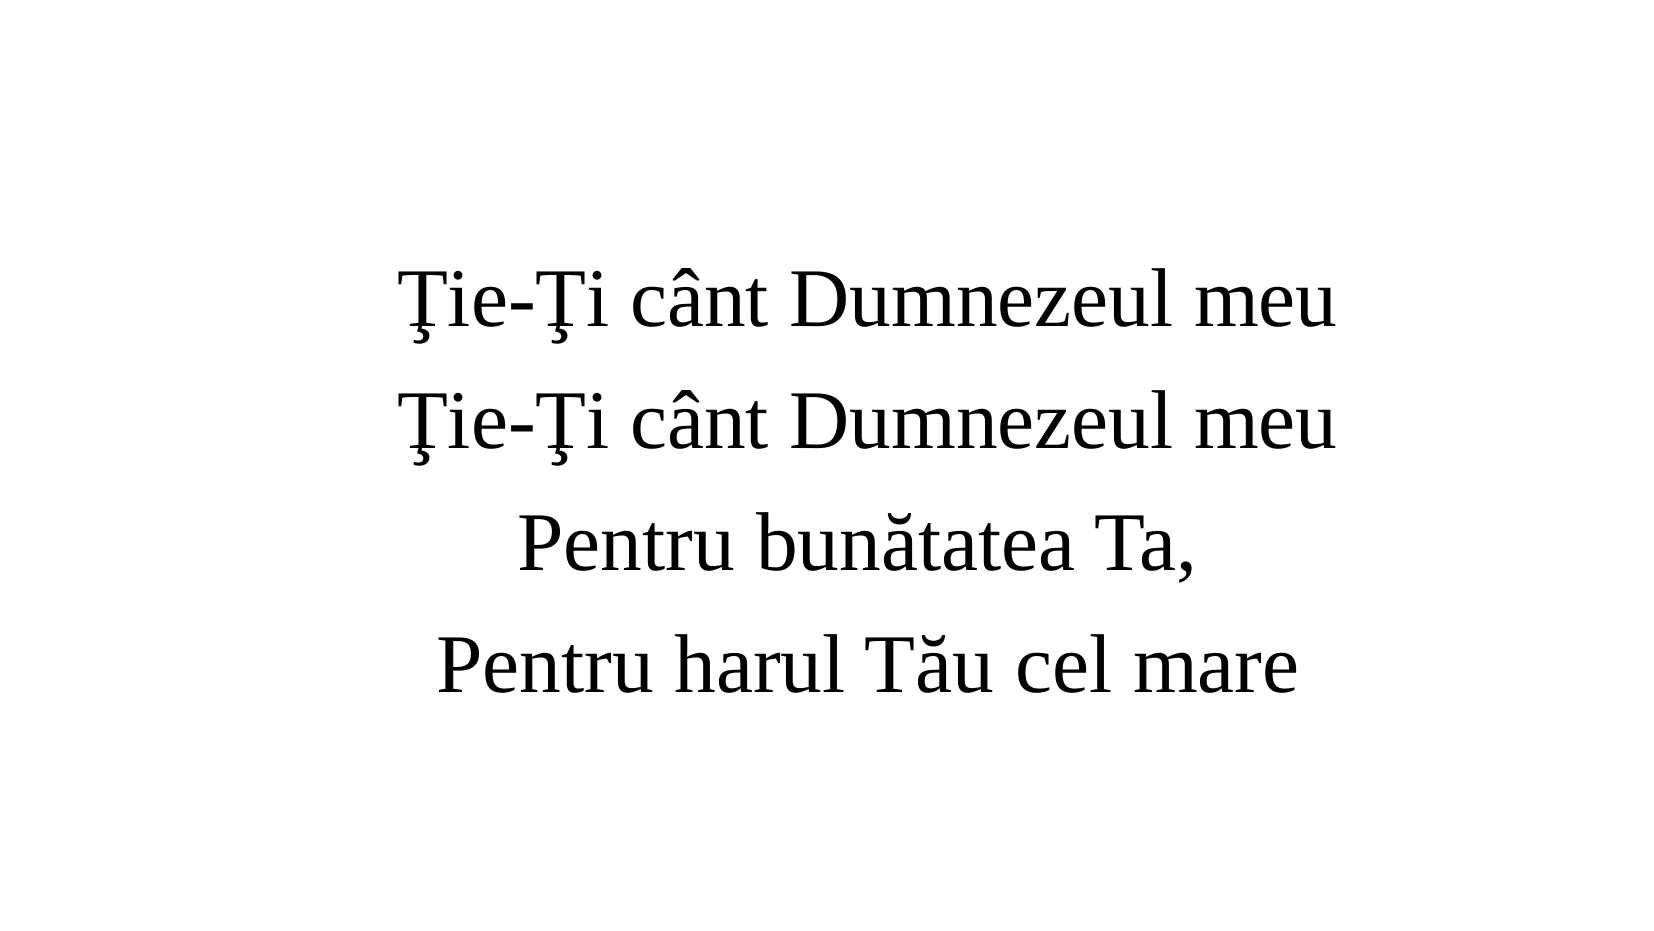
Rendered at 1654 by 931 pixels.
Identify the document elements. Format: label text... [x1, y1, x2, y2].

subtitle Ţie-Ţi cânt Dumnezeul meu Ţie-Ţi cânt Dumnezeul meu Pentru bunătatea Ta, Pentru harul Tău cel mare [153, 239, 1583, 713]
